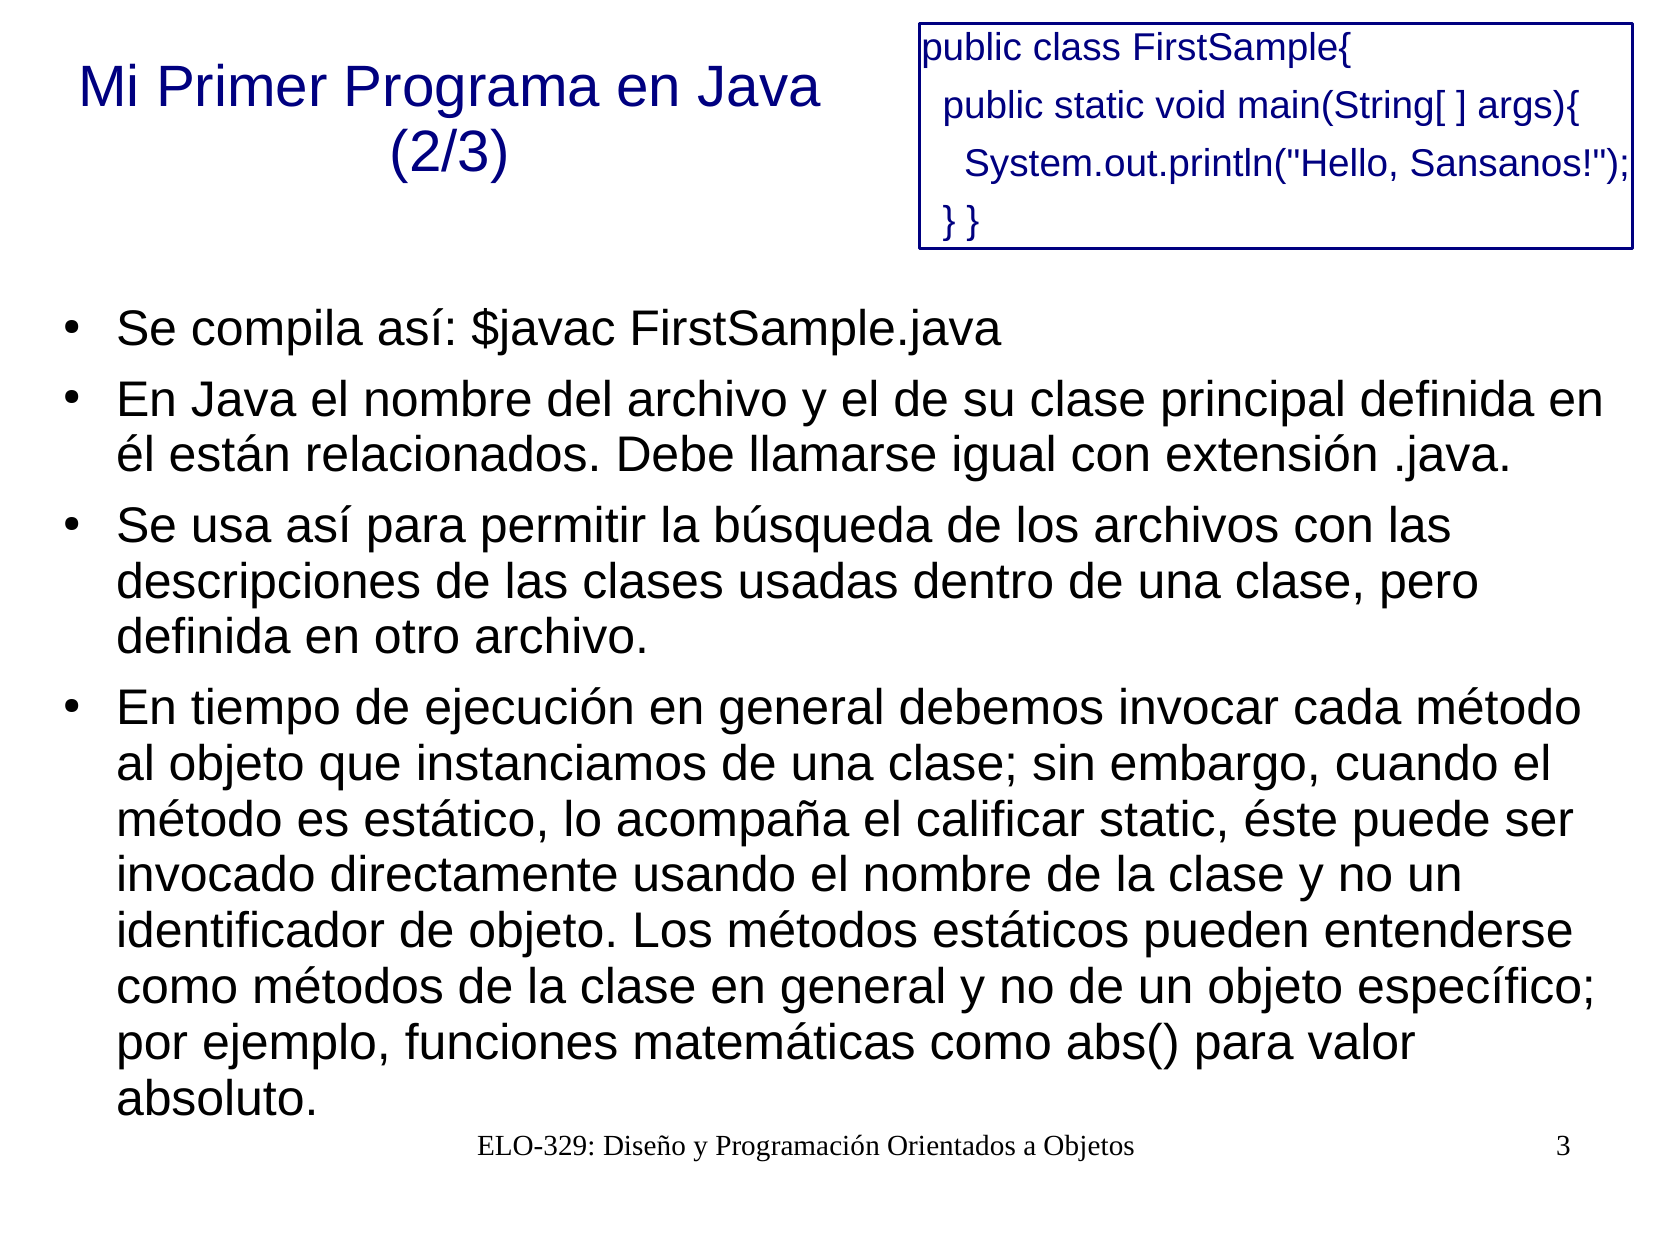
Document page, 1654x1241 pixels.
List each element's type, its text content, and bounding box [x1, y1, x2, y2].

list public class FirstSample{ public static void main(String[ ] args)‏{ System.out.println("Hello, Sansanos!"); } } [919, 23, 1633, 249]
list Se compila así: $javac FirstSample.java En Java el nombre del archivo y el de su clase principal definida en él están relacionados. Debe llamarse igual con extensión .java. Se usa así para permitir la búsqueda de los archivos con las descripciones de las clases usadas dentro de una clase, pero definida en otro archivo. En tiempo de ejecución en general debemos invocar cada método al objeto que instanciamos de una clase; sin embargo, cuando el método es estático, lo acompaña el calificar static, éste puede ser invocado directamente usando el nombre de la clase y no un identificador de objeto. Los métodos estáticos pueden entenderse como métodos de la clase en general y no de un objeto específico; por ejemplo, funciones matemáticas como abs() para valor absoluto. [45, 300, 1613, 1201]
title Mi Primer Programa en Java (2/3) [37, 49, 863, 188]
